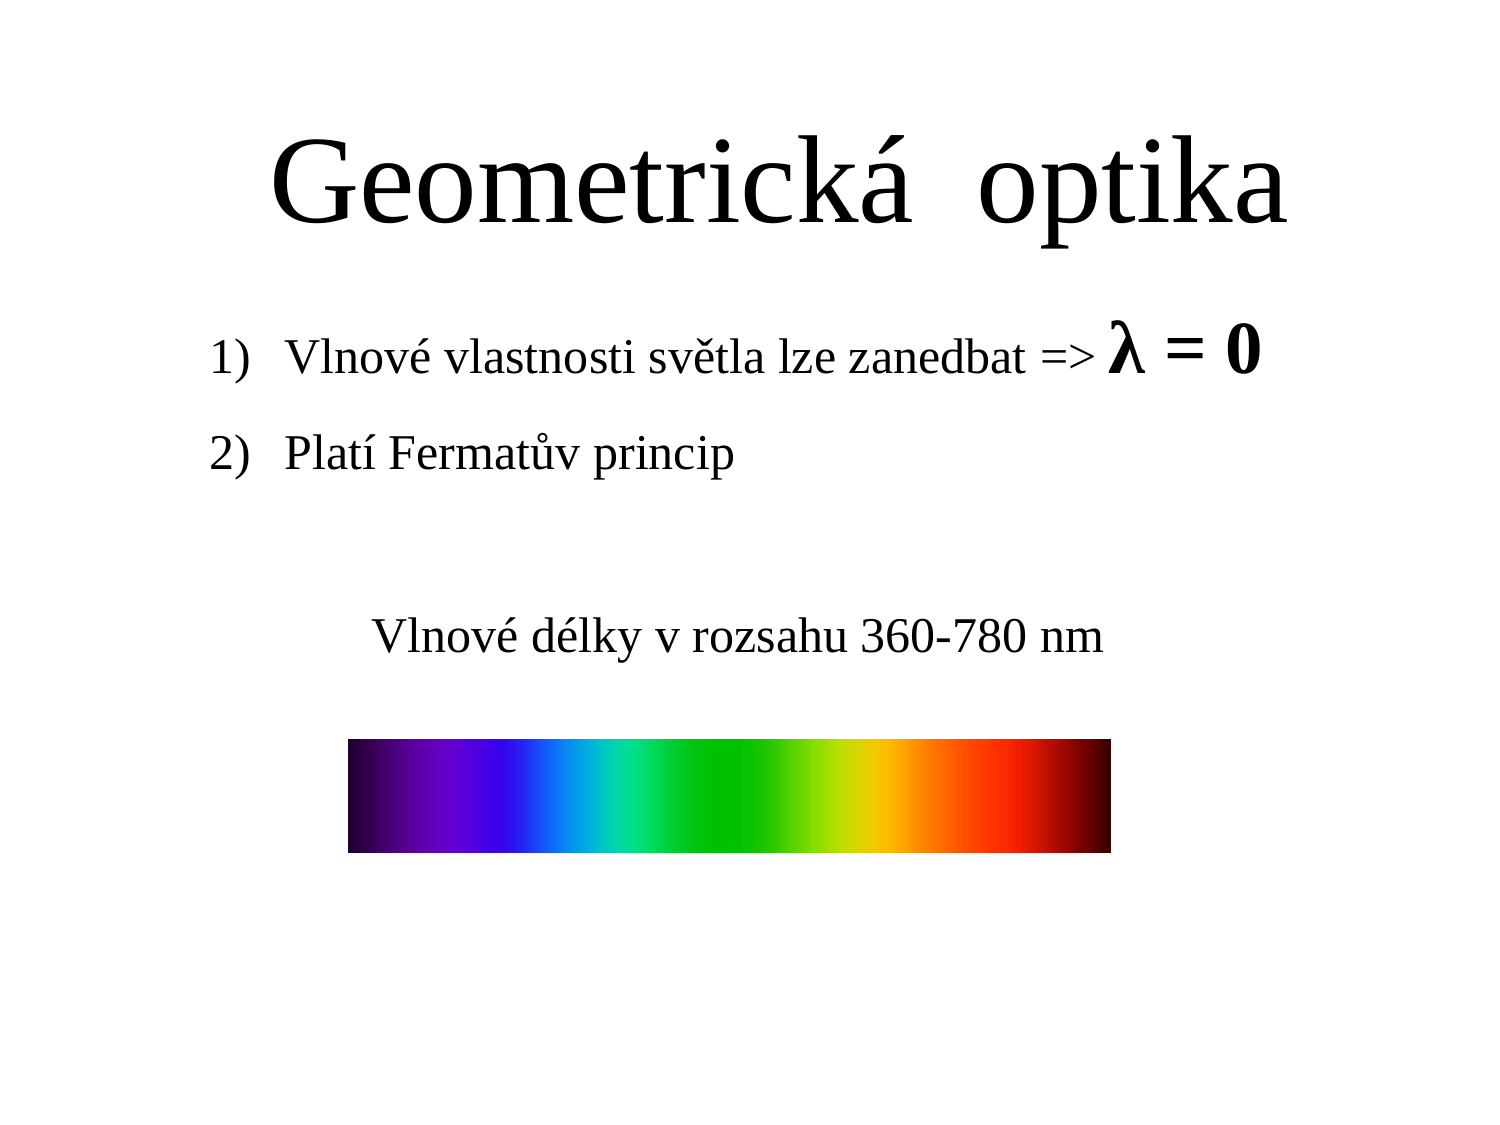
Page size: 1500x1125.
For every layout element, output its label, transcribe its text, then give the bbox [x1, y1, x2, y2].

picture [348, 739, 575, 853]
picture [592, 739, 1111, 853]
text_box Vlnové vlastnosti světla lze zanedbat => λ = 0 Platí Fermatův princip Vlnové délky v rozsahu 360-780 nm [194, 290, 1282, 671]
text_box Geometrická optika [123, 90, 1436, 256]
